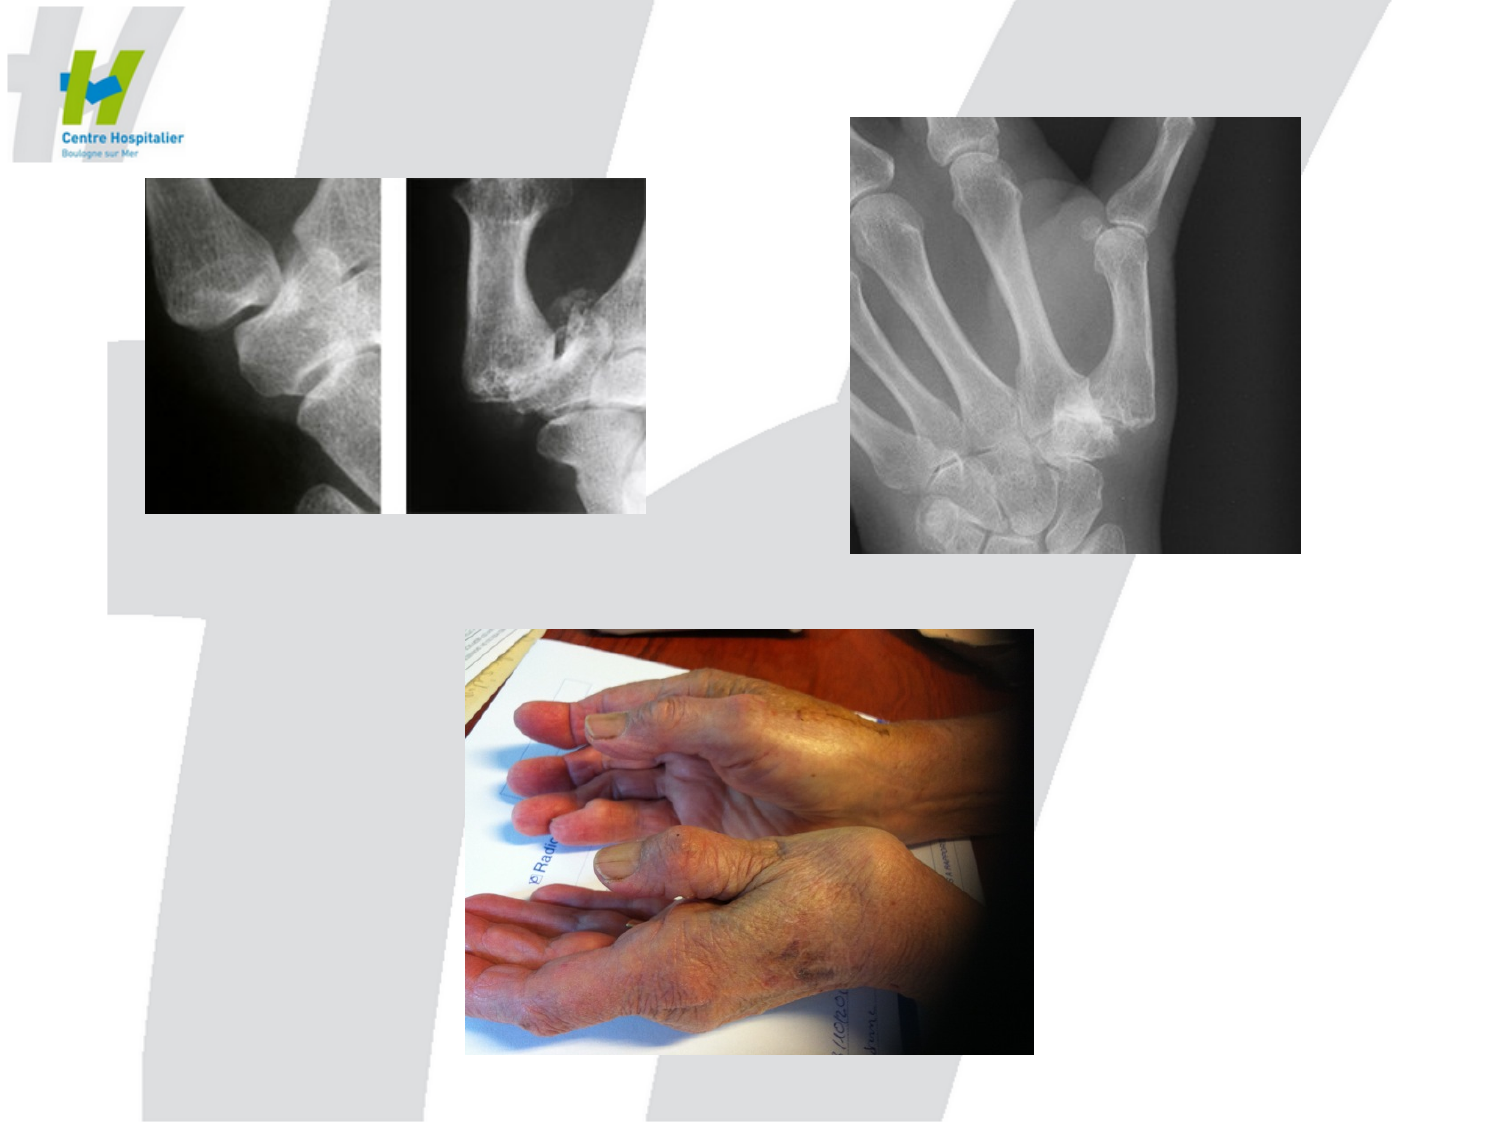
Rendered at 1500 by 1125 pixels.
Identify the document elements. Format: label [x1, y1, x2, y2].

picture [465, 629, 1034, 1055]
picture [145, 179, 646, 514]
picture [850, 117, 1301, 554]
